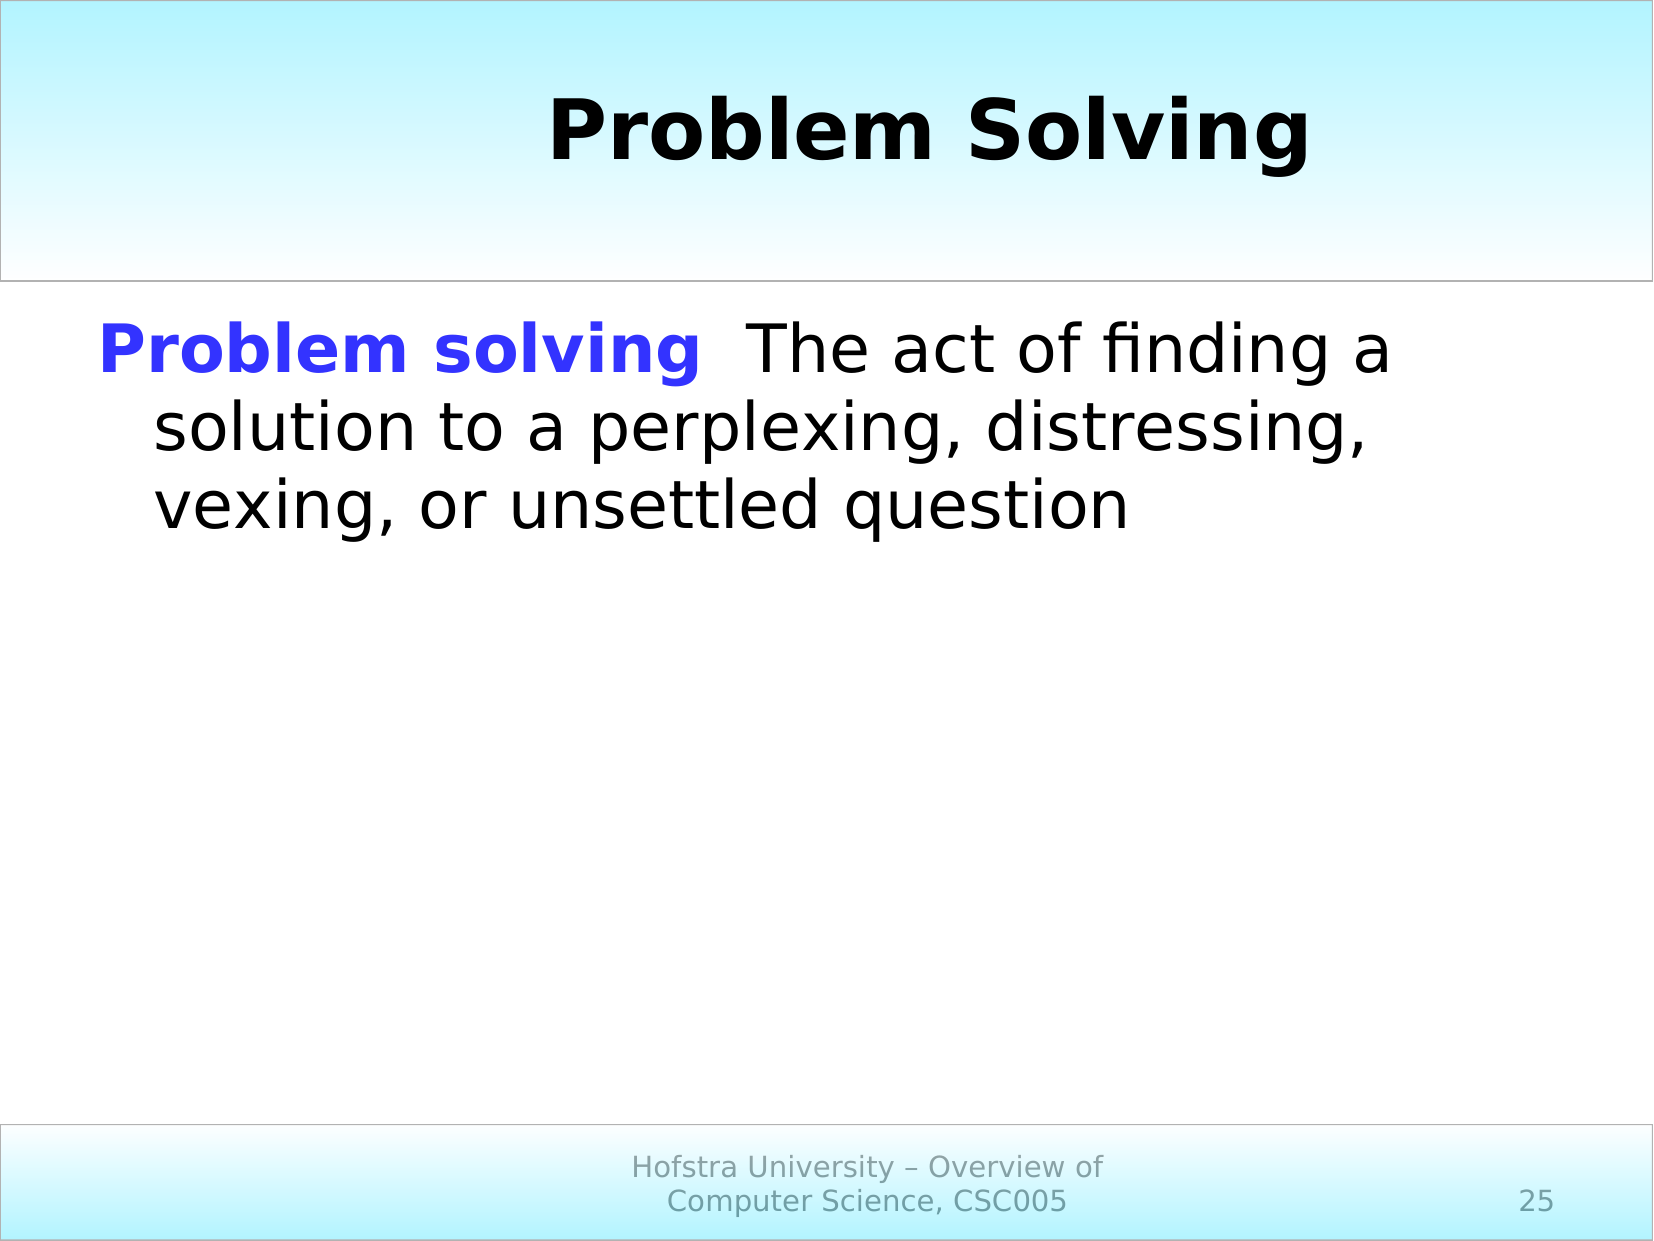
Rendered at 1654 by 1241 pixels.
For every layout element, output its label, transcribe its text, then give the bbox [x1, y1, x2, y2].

title Problem Solving [247, 27, 1612, 235]
list Problem solving The act of finding a solution to a perplexing, distressing, vexing, or unsettled question [82, 303, 1571, 1131]
